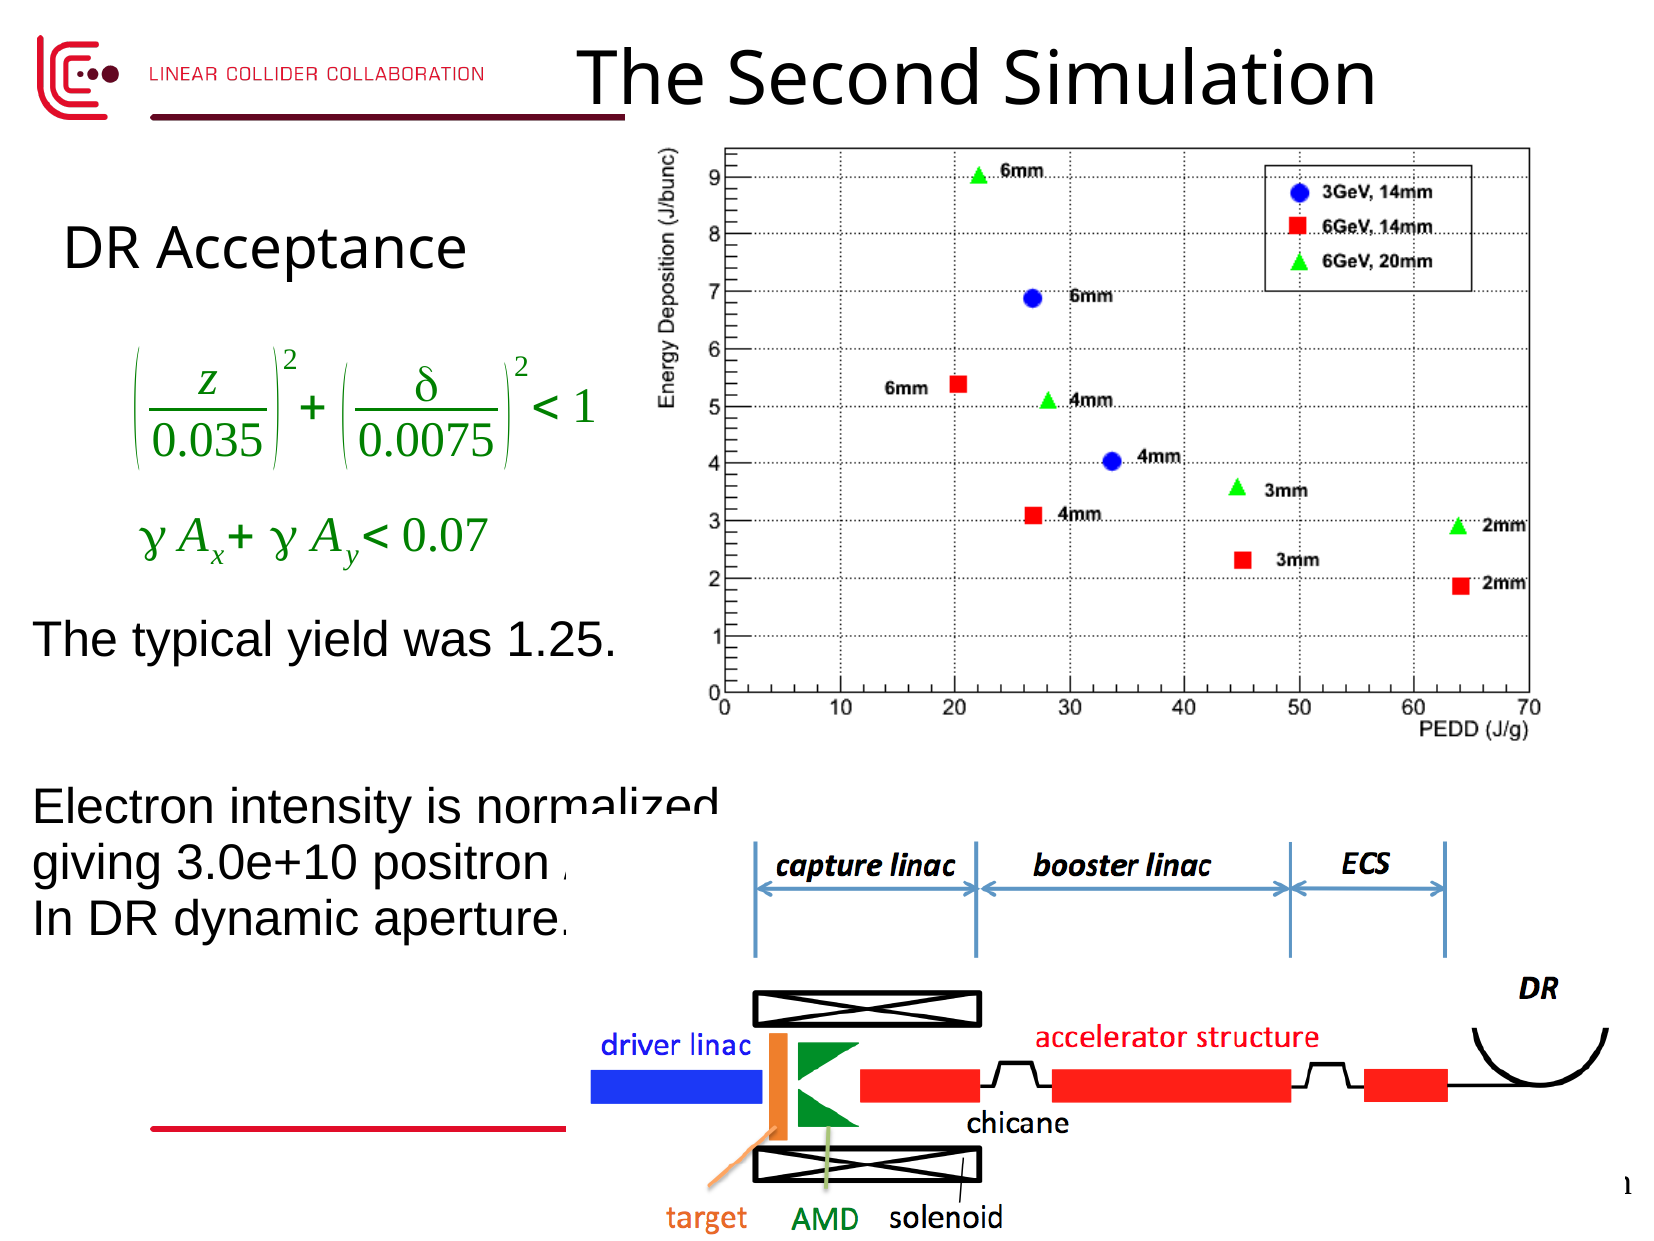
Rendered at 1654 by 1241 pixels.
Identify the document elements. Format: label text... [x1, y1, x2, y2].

text_box DR Acceptance [47, 198, 520, 282]
picture [37, 35, 1630, 1241]
chart [126, 342, 603, 474]
text_box The Second Simulation [561, 16, 1454, 119]
text_box The typical yield was 1.25. Electron intensity is normalized giving 3.0e+10 positron /bunch In DR dynamic aperture. [17, 603, 751, 942]
chart [129, 507, 496, 571]
